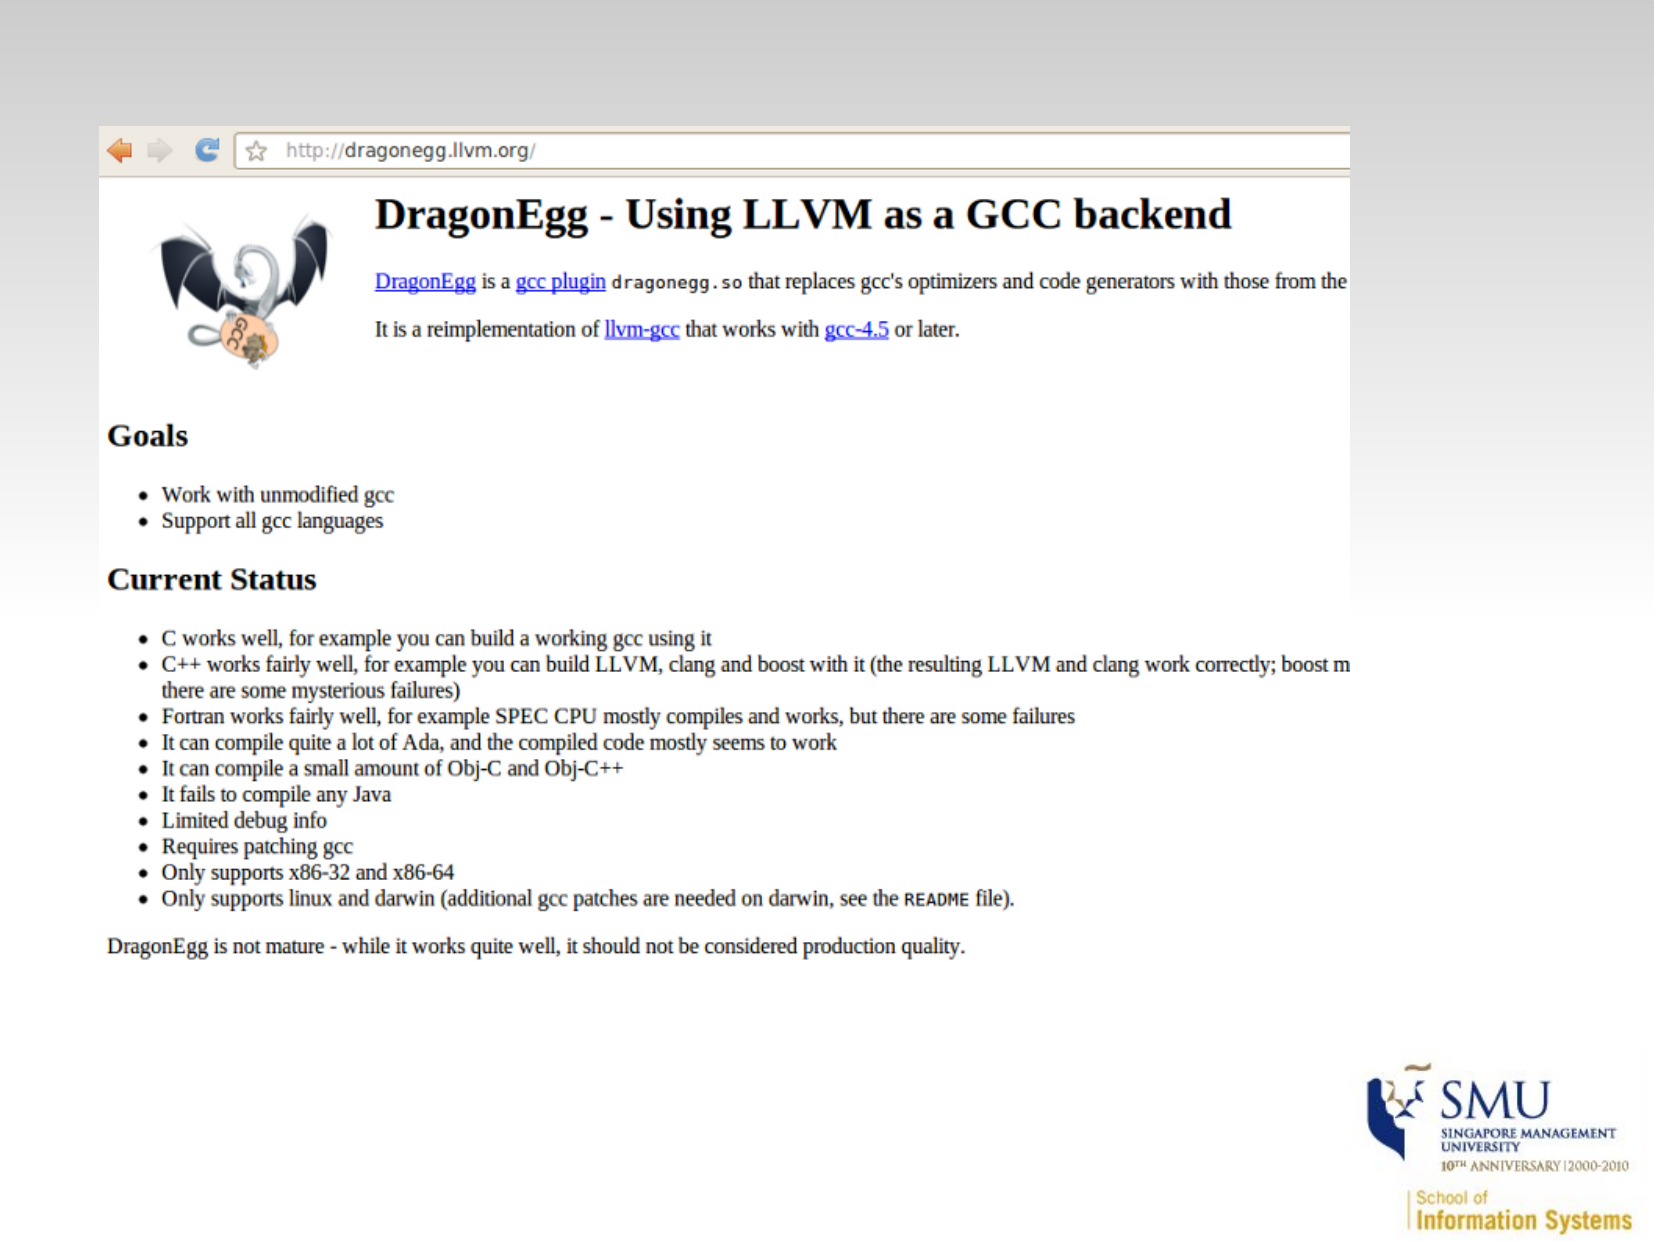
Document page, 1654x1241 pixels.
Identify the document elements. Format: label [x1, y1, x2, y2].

picture [99, 126, 1350, 977]
picture [1350, 1046, 1649, 1241]
